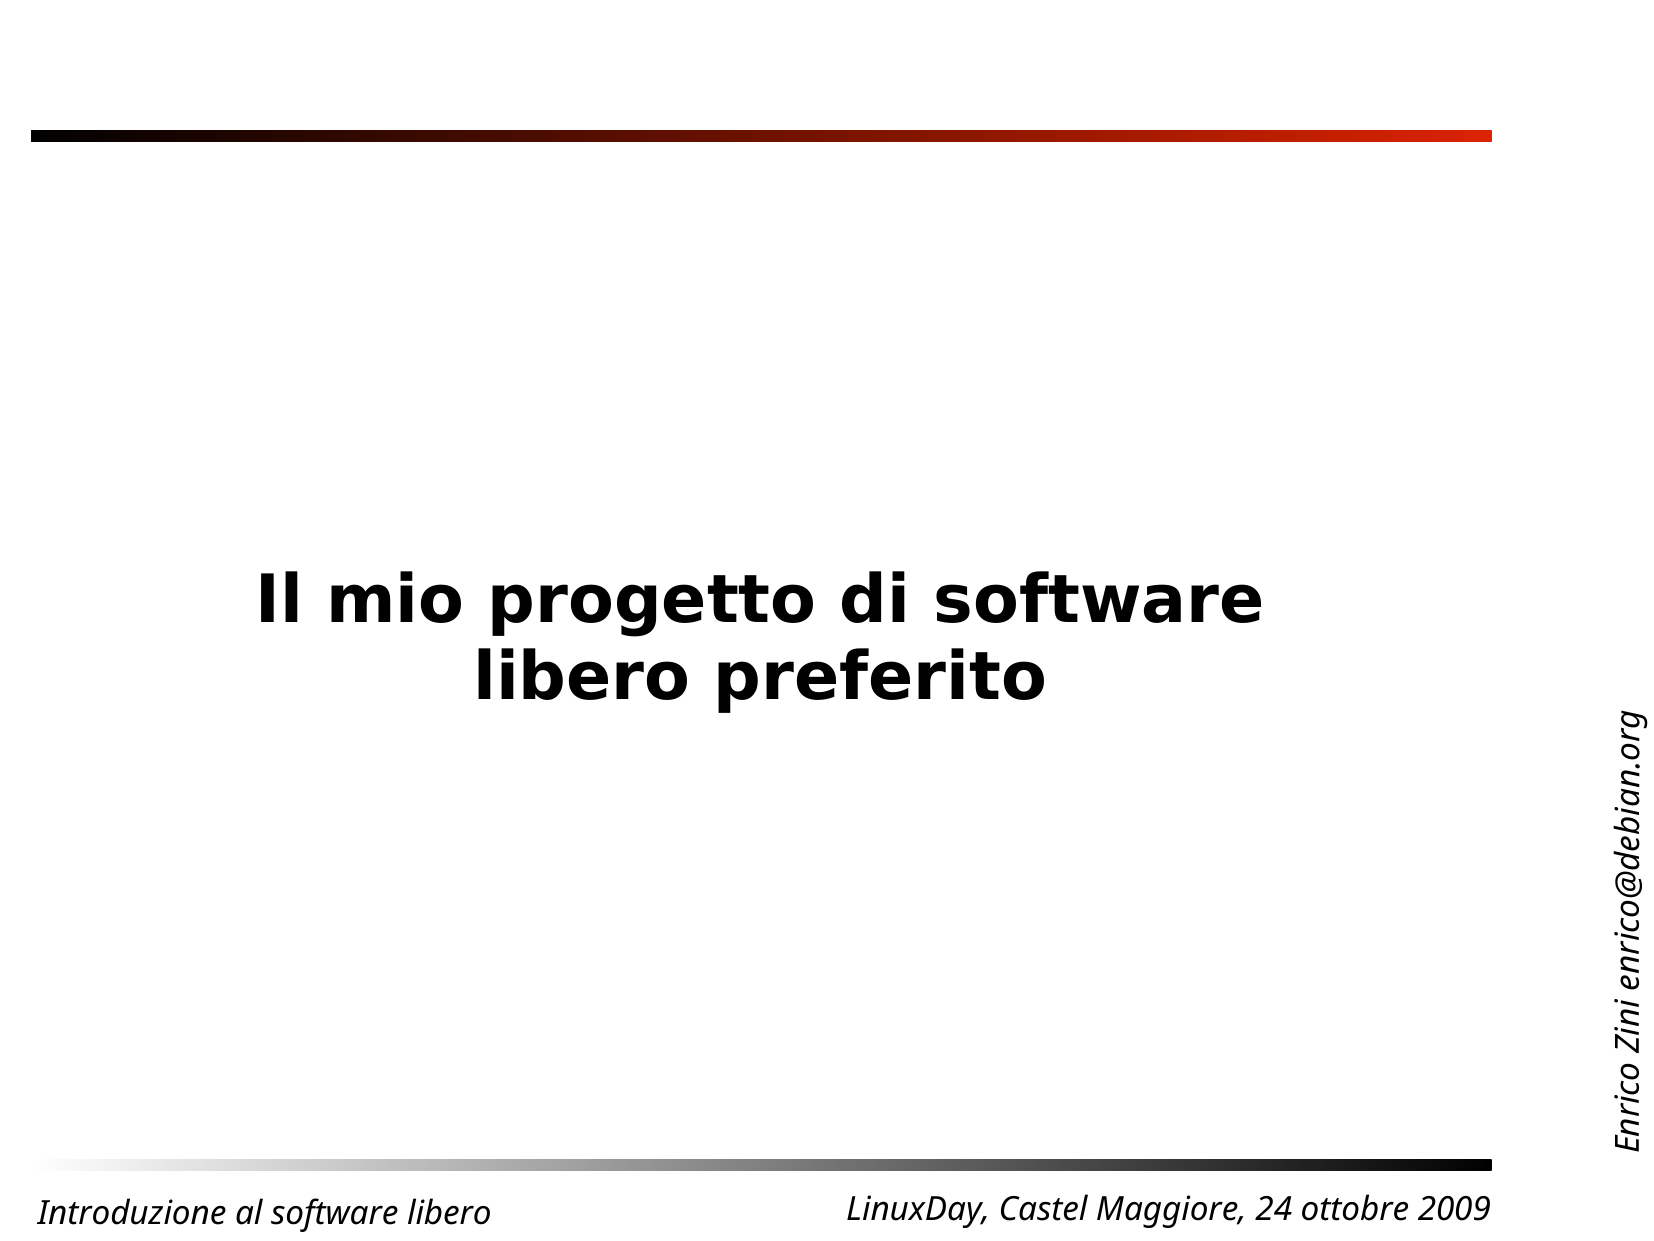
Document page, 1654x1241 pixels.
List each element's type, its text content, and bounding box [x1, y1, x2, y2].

text_box Il mio progetto di software libero preferito [255, 560, 1321, 716]
